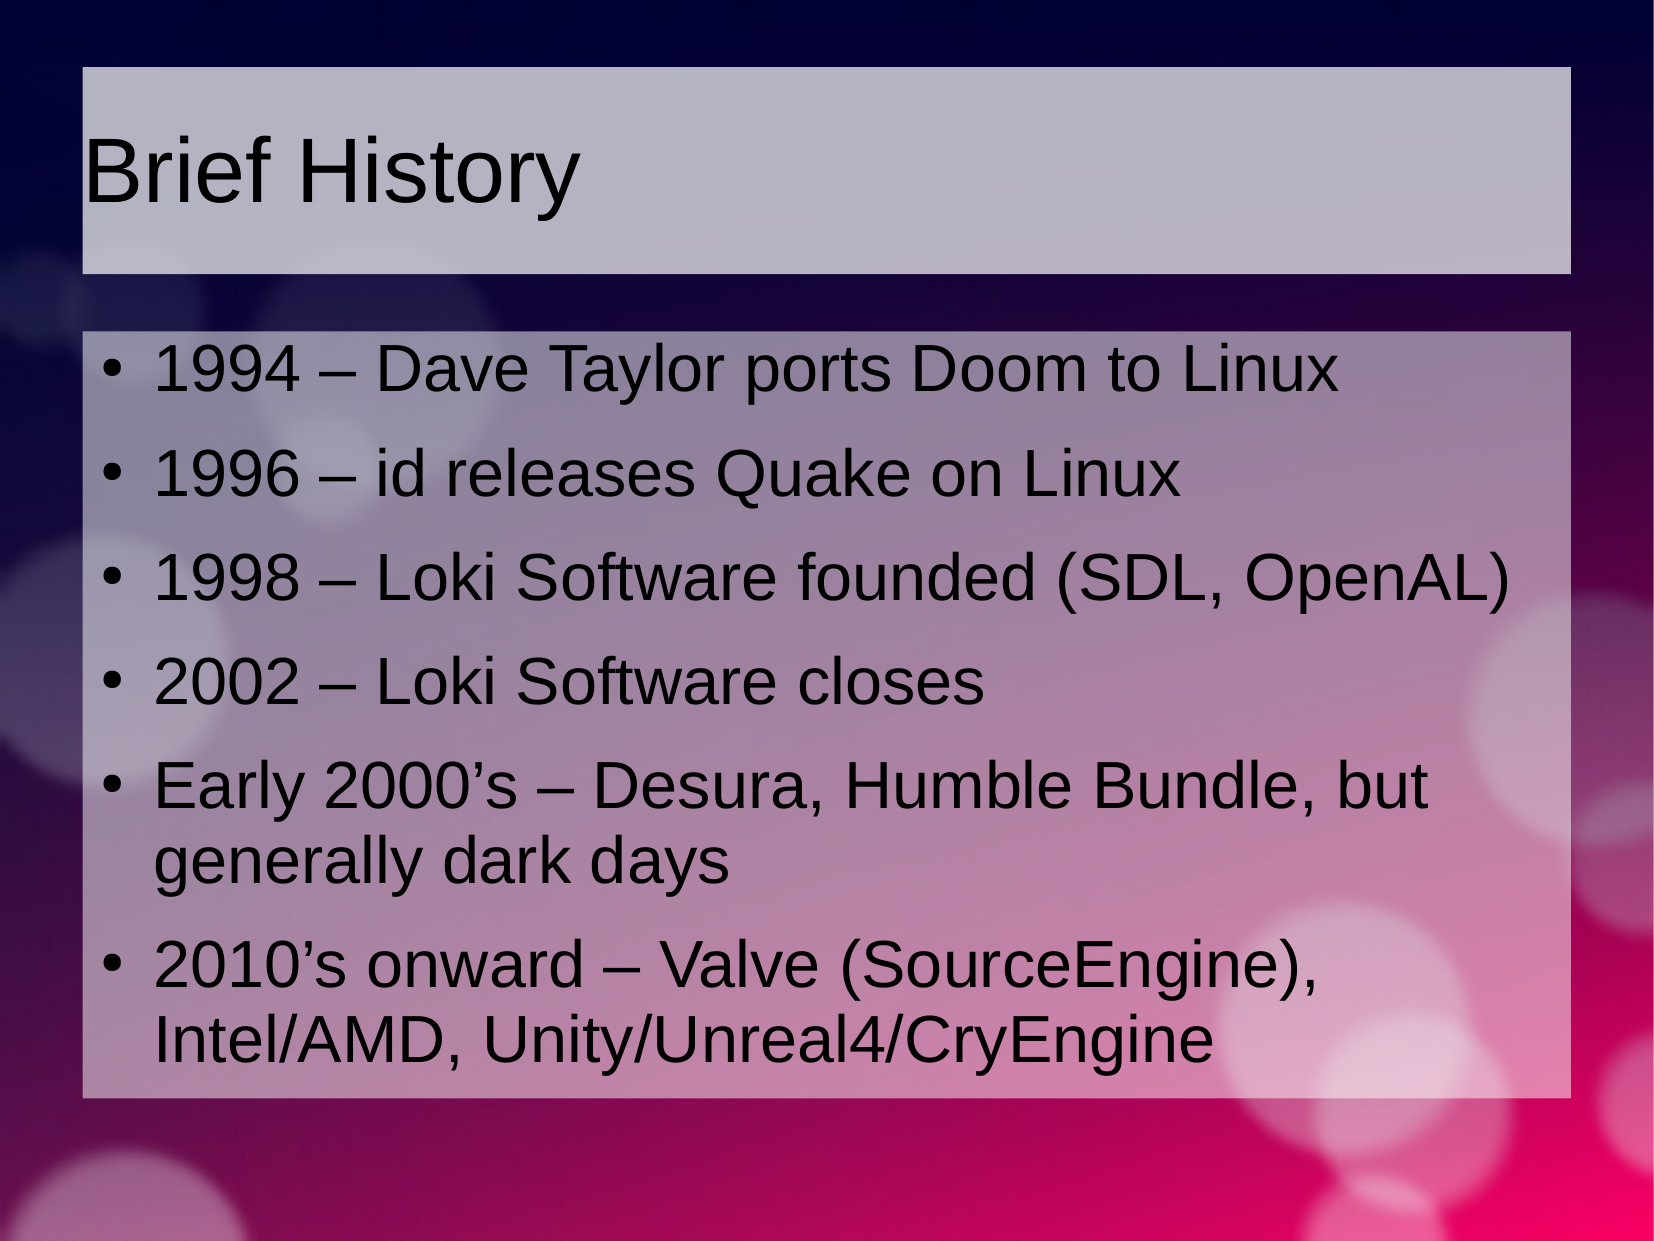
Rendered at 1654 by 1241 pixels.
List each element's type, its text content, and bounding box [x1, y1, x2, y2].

list 1994 – Dave Taylor ports Doom to Linux 1996 – id releases Quake on Linux 1998 – Loki Software founded (SDL, OpenAL) 2002 – Loki Software closes Early 2000’s – Desura, Humble Bundle, but generally dark days 2010’s onward – Valve (SourceEngine), Intel/AMD, Unity/Unreal4/CryEngine [82, 331, 1571, 1099]
picture [0, 0, 1654, 1241]
title Brief History [82, 67, 1571, 275]
